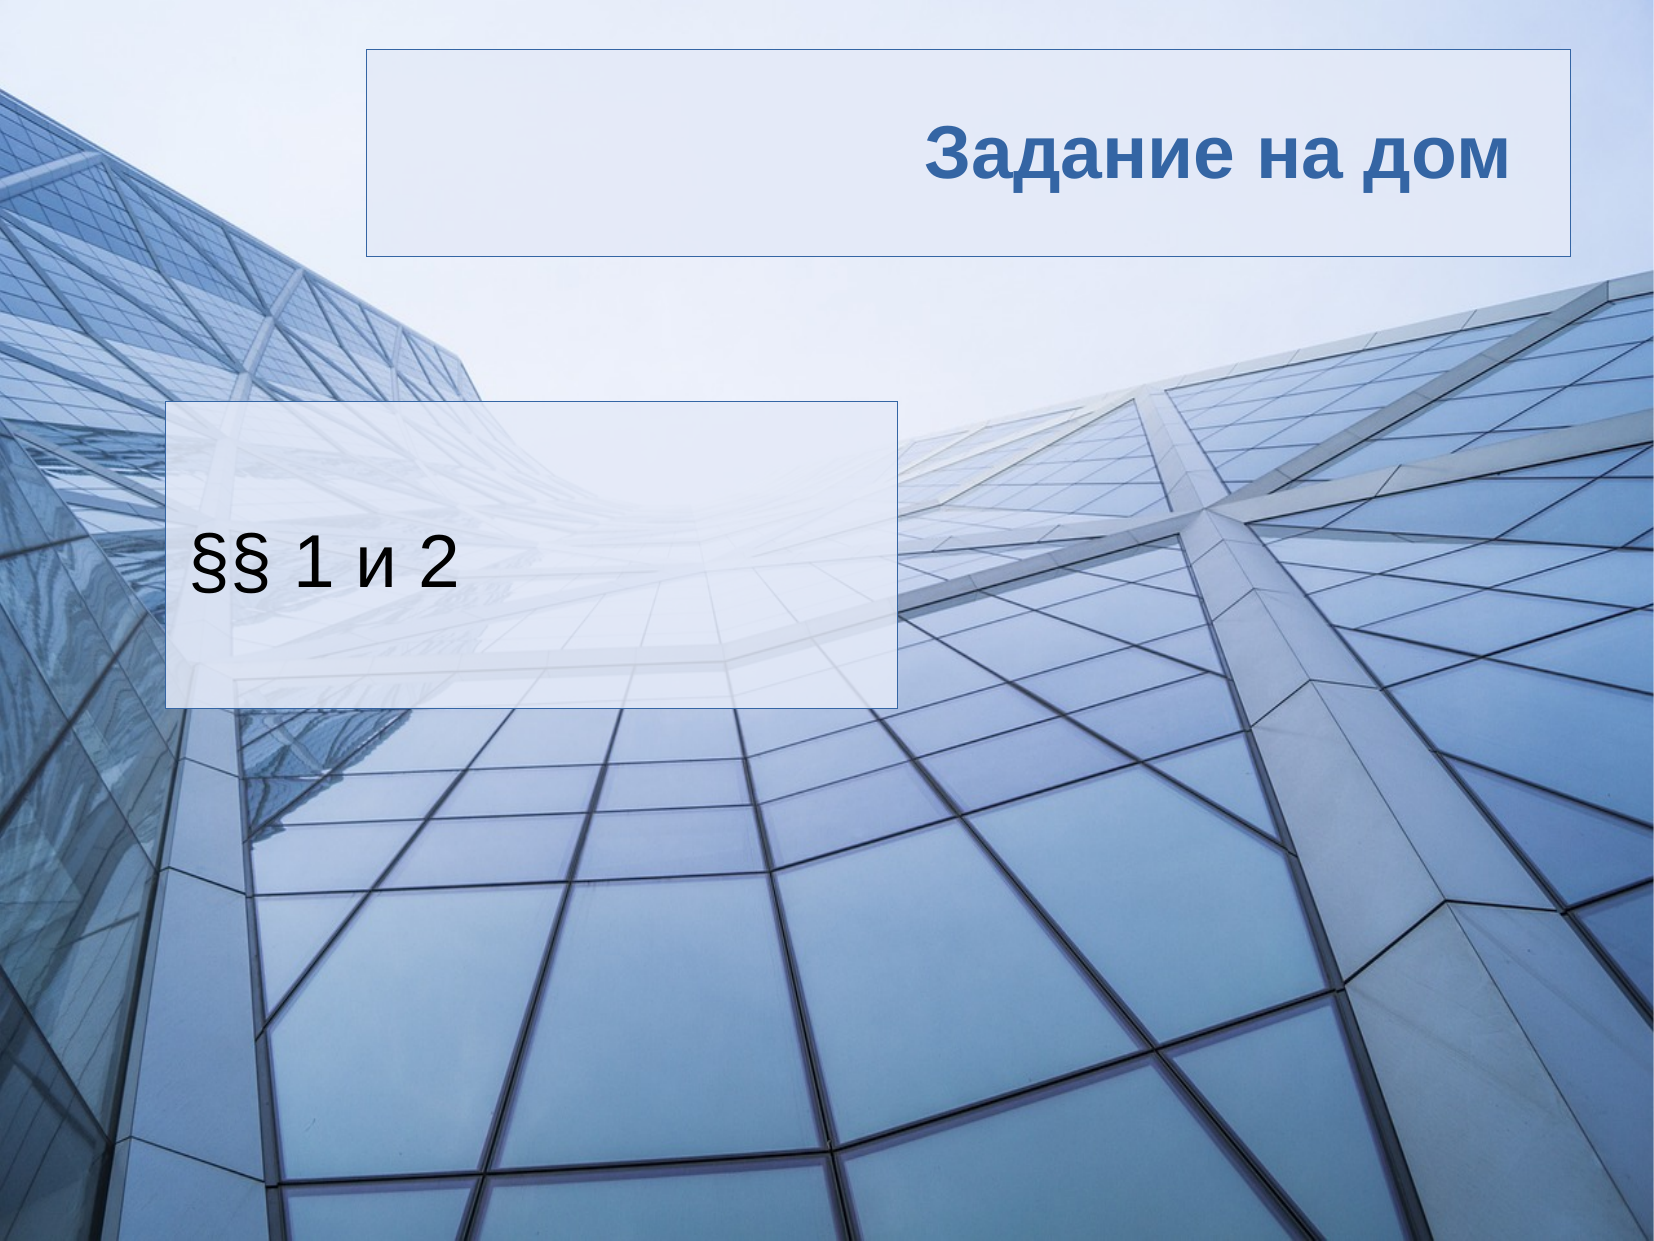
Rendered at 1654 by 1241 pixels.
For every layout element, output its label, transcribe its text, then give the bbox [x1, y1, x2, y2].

picture [0, 0, 1654, 1241]
title Задание на дом [366, 49, 1571, 257]
text_box §§ 1 и 2 [165, 401, 898, 709]
